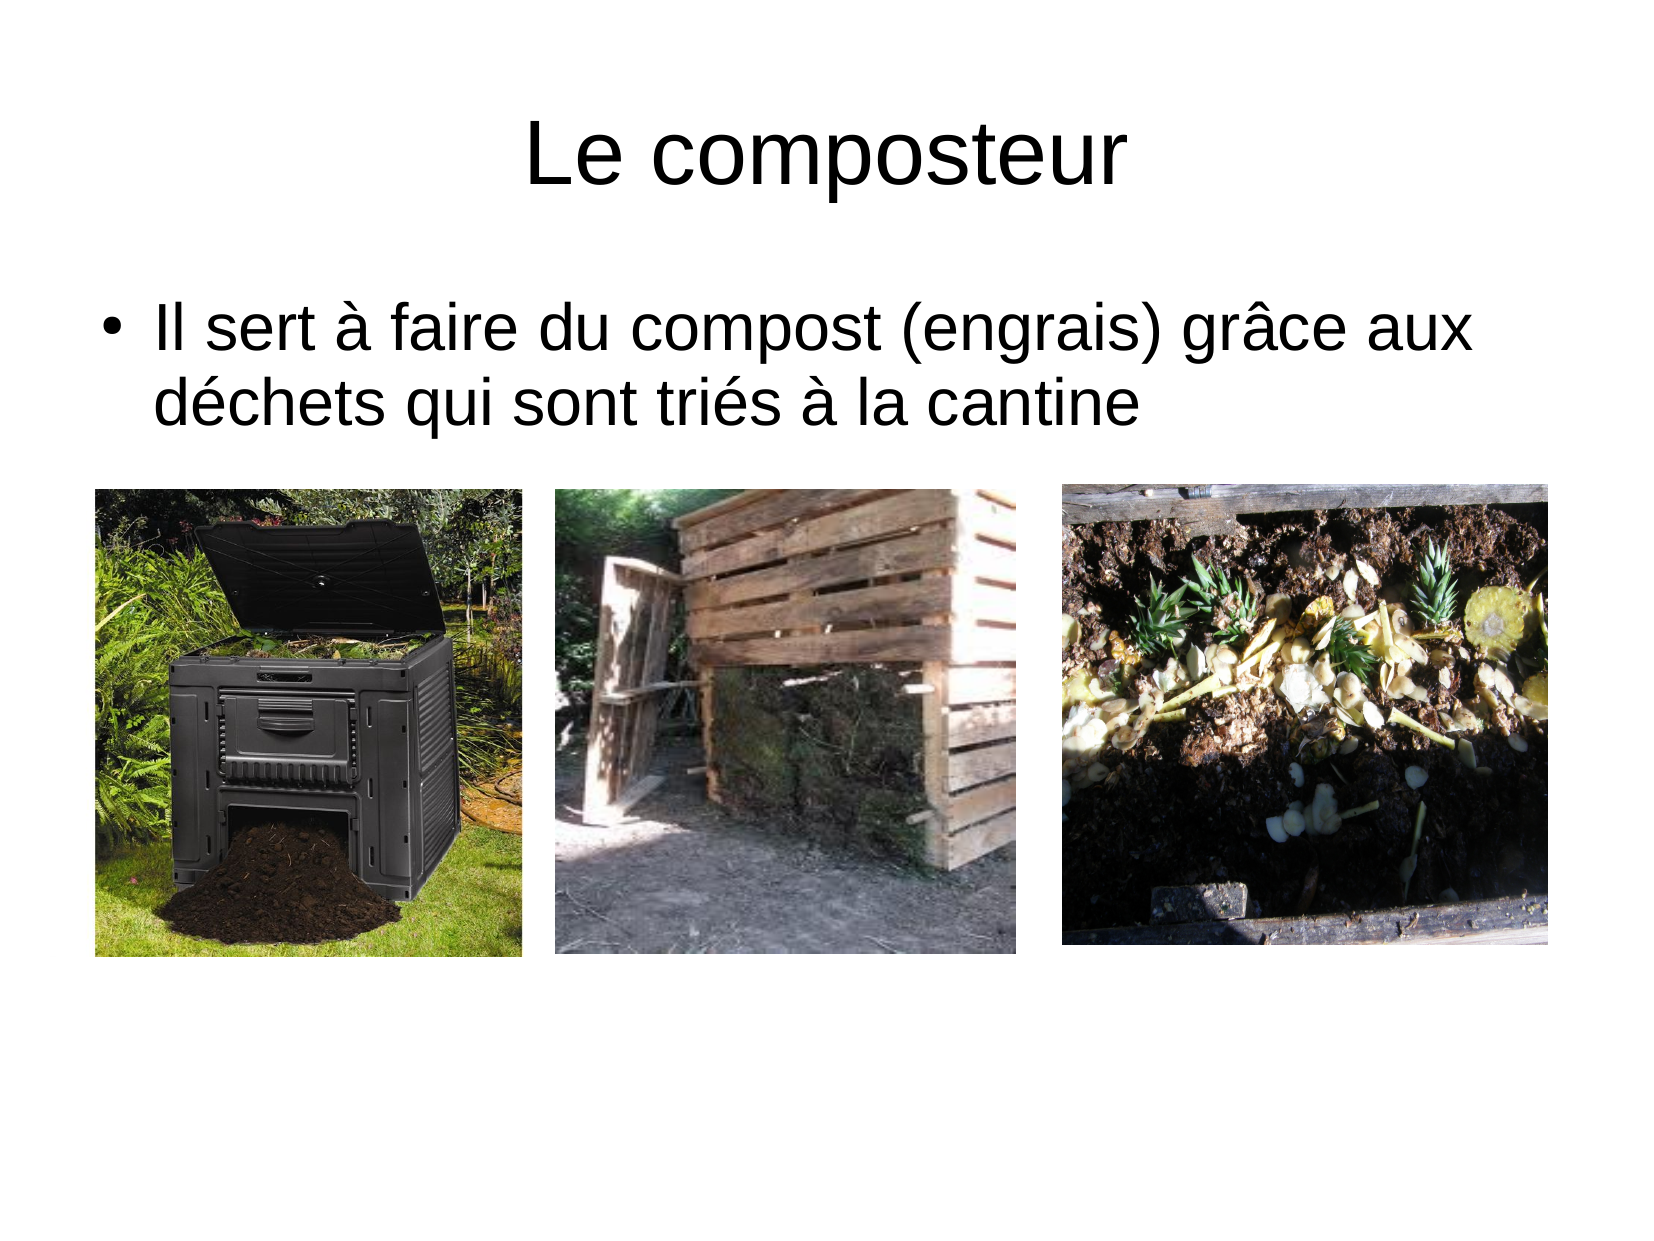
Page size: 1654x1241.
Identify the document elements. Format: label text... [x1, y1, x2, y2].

title Le composteur [82, 49, 1571, 257]
picture [1062, 484, 1548, 945]
list Il sert à faire du compost (engrais) grâce aux déchets qui sont triés à la cantine [82, 290, 1571, 1109]
picture [50, 489, 1016, 957]
